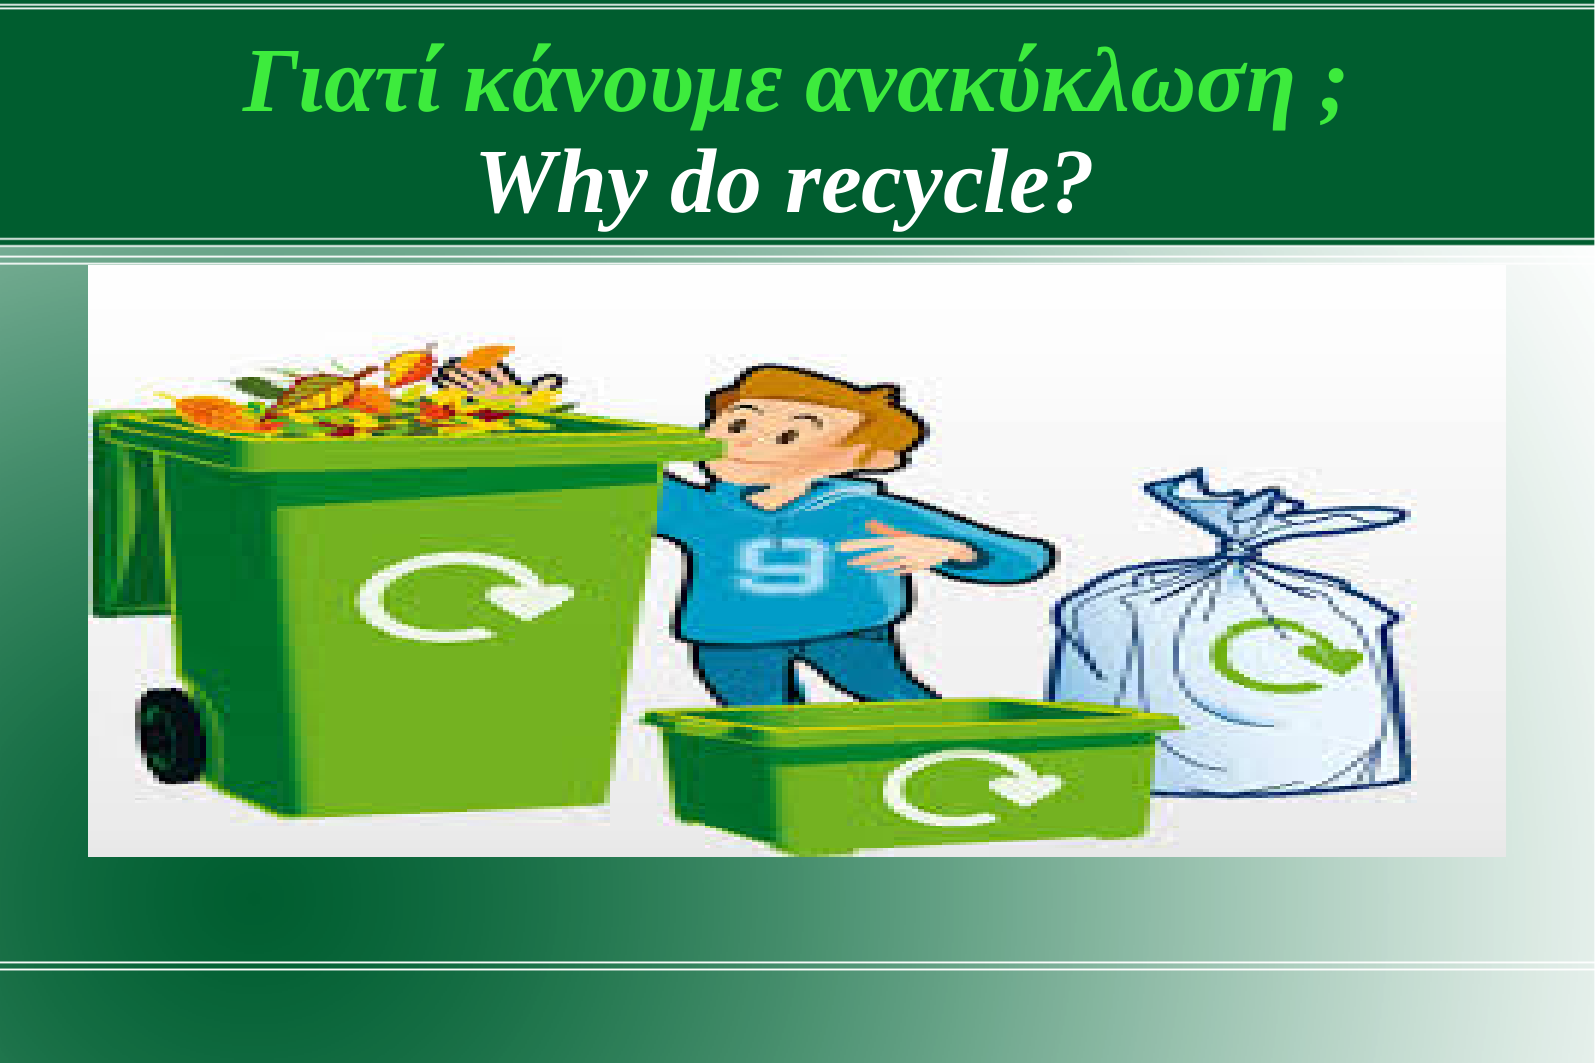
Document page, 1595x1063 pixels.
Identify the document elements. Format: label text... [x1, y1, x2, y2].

title Γιατί κάνουμε ανακύκλωση ; Why do recycle? [79, 29, 1515, 233]
picture [0, 0, 1595, 1063]
